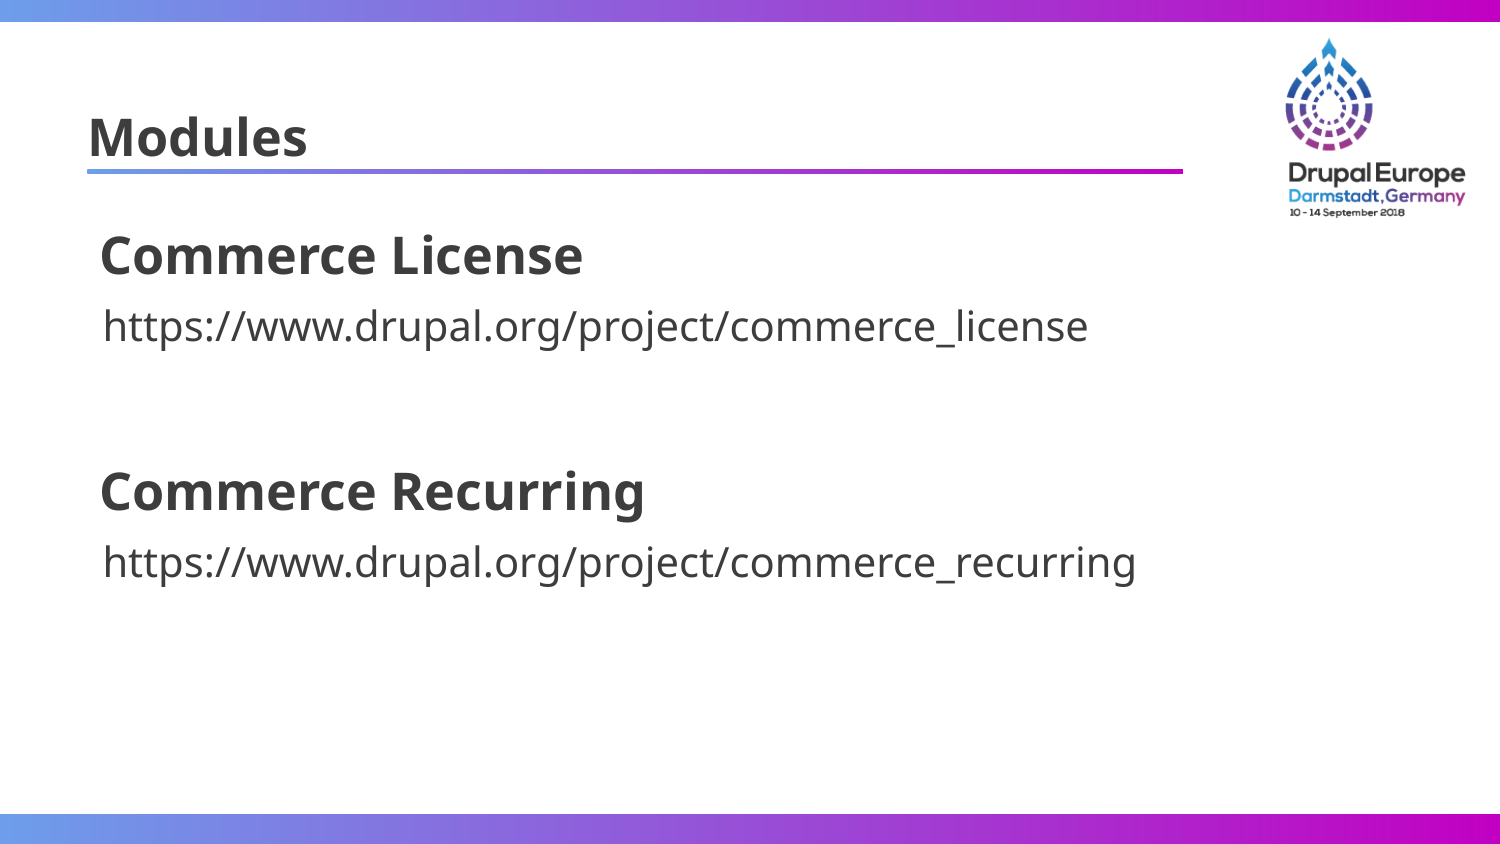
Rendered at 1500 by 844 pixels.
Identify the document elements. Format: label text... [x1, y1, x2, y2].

text_box https://www.drupal.org/project/commerce_license [87, 276, 1336, 406]
text_box https://www.drupal.org/project/commerce_recurring [87, 513, 1336, 643]
picture [1285, 37, 1466, 219]
text_box Commerce Recurring [84, 443, 946, 530]
text_box Commerce License [84, 207, 961, 294]
text_box [964, 169, 1183, 174]
text_box [0, 0, 1500, 22]
text_box Modules [72, 89, 964, 176]
text_box [0, 814, 1500, 844]
